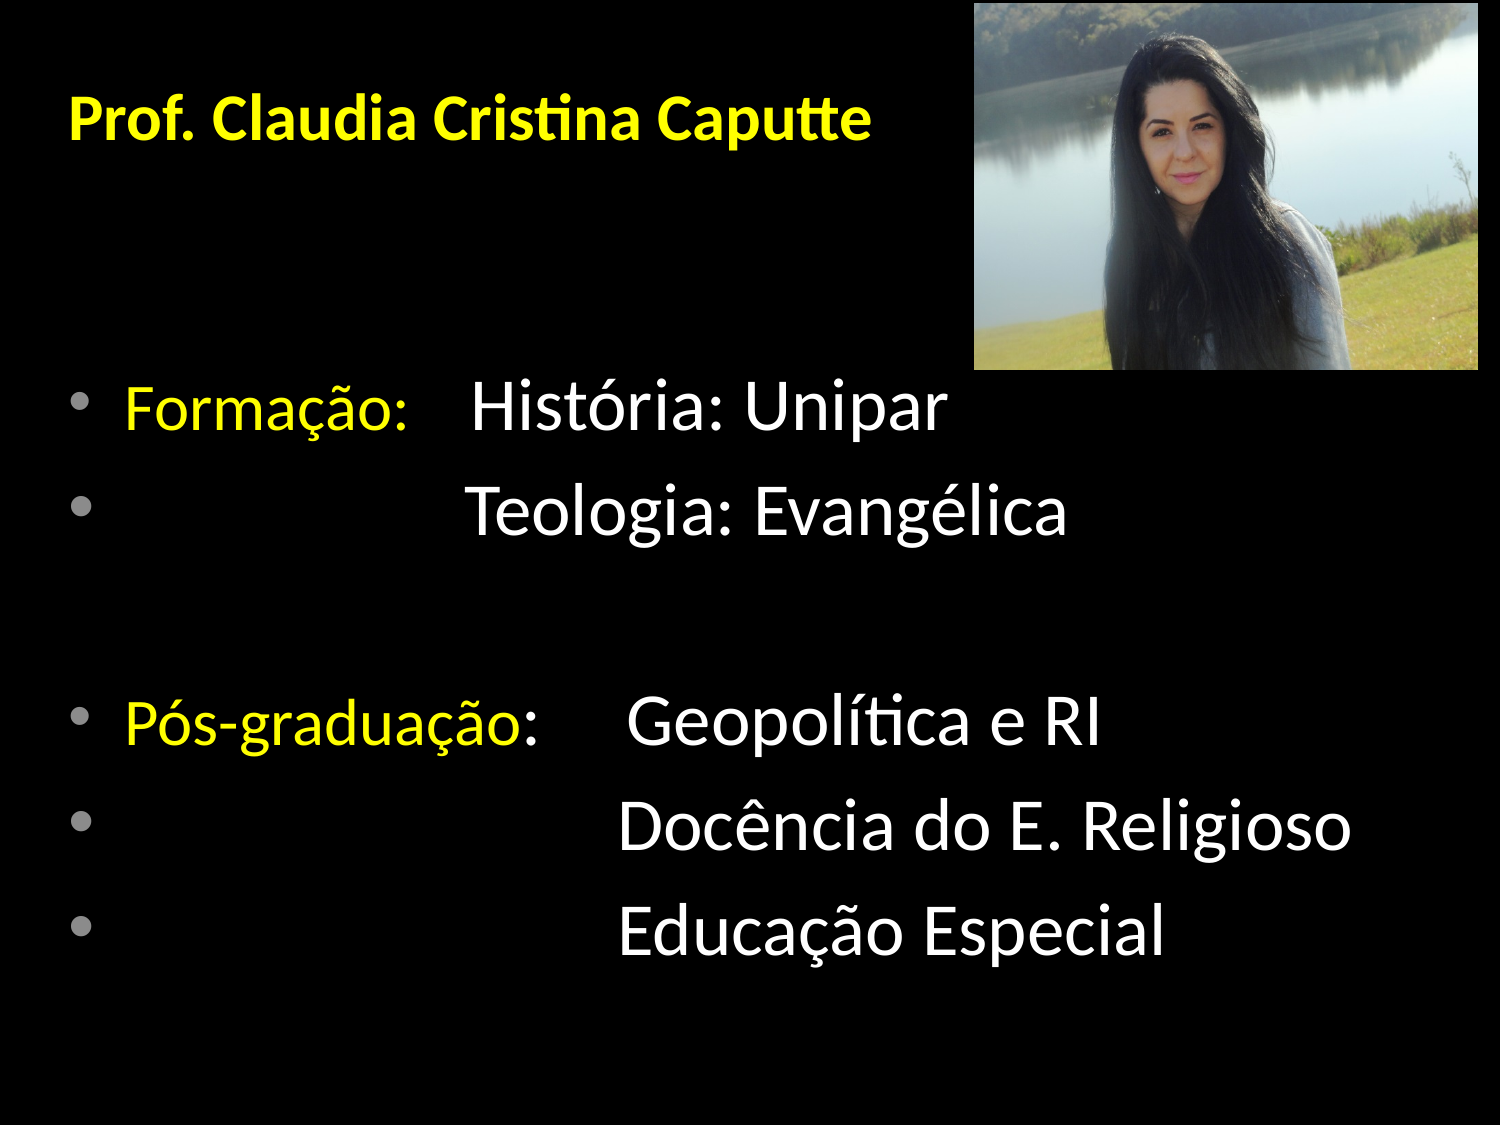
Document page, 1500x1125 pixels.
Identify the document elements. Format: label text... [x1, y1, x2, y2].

picture [974, 3, 1478, 370]
list Prof. Claudia Cristina Caputte Formação: História: Unipar Teologia: Evangélica Pós-graduação: Geopolítica e RI Docência do E. Religioso Educação Especial [53, 66, 1400, 1071]
